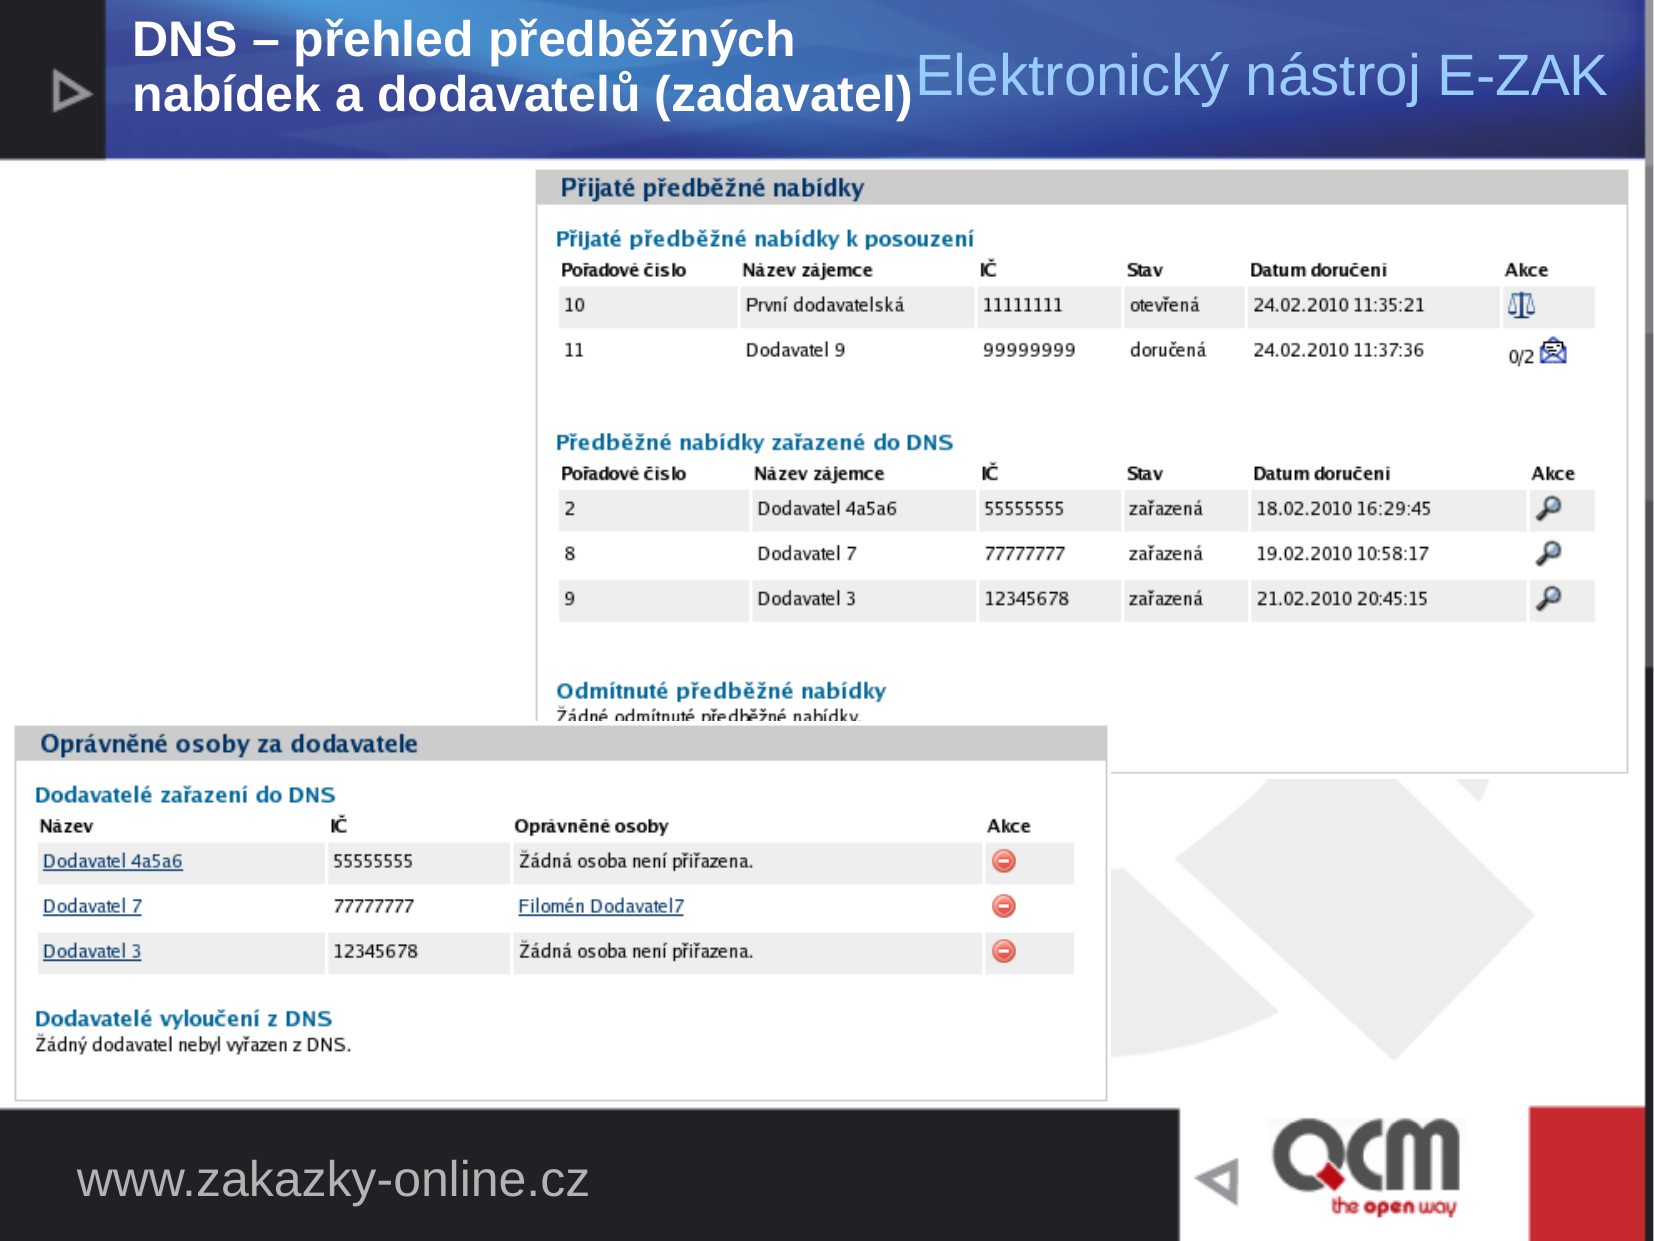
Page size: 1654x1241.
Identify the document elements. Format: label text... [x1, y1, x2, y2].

text_box DNS – přehled předběžných nabídek a dodavatelů (zadavatel) [118, 3, 945, 130]
picture [0, 0, 1654, 1241]
